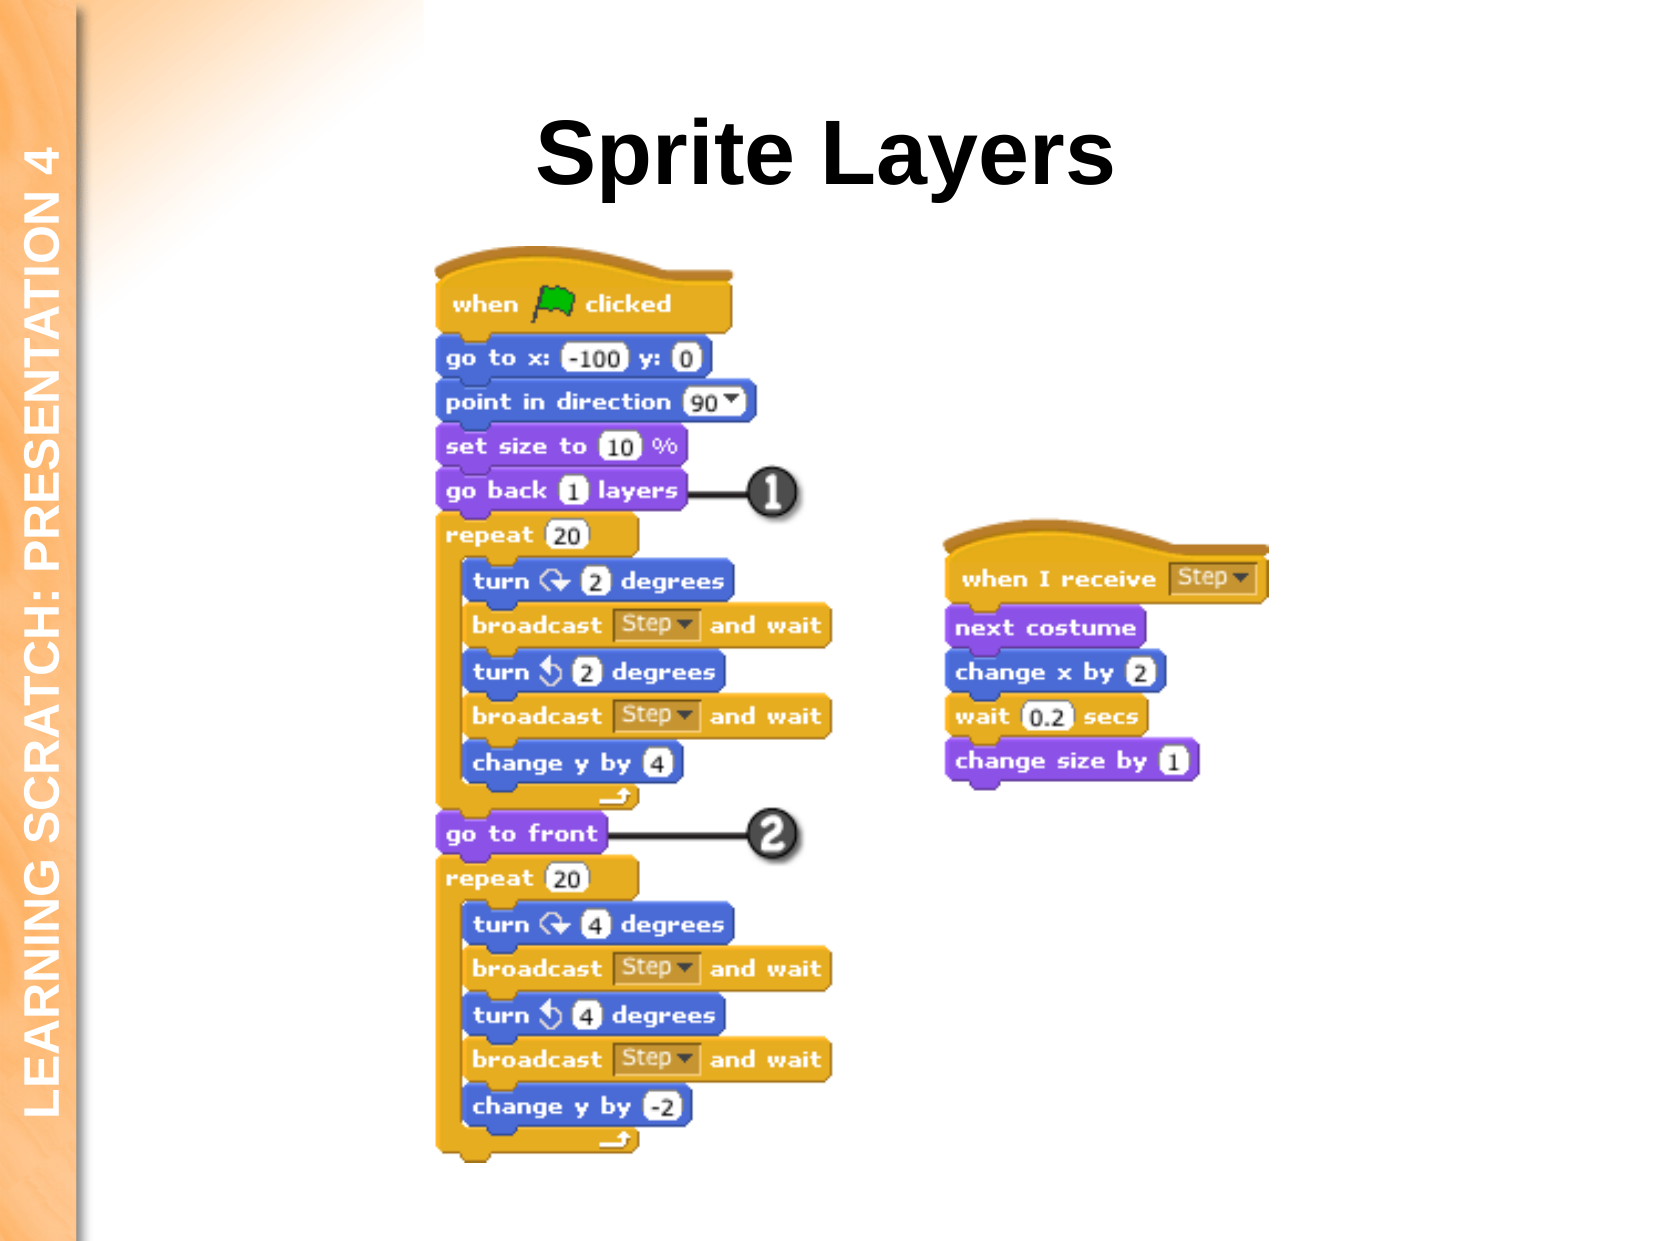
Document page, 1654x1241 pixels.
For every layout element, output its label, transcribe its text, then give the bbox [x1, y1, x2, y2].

picture [0, 0, 424, 1241]
title Sprite Layers [82, 56, 1571, 250]
picture [434, 246, 1269, 1163]
